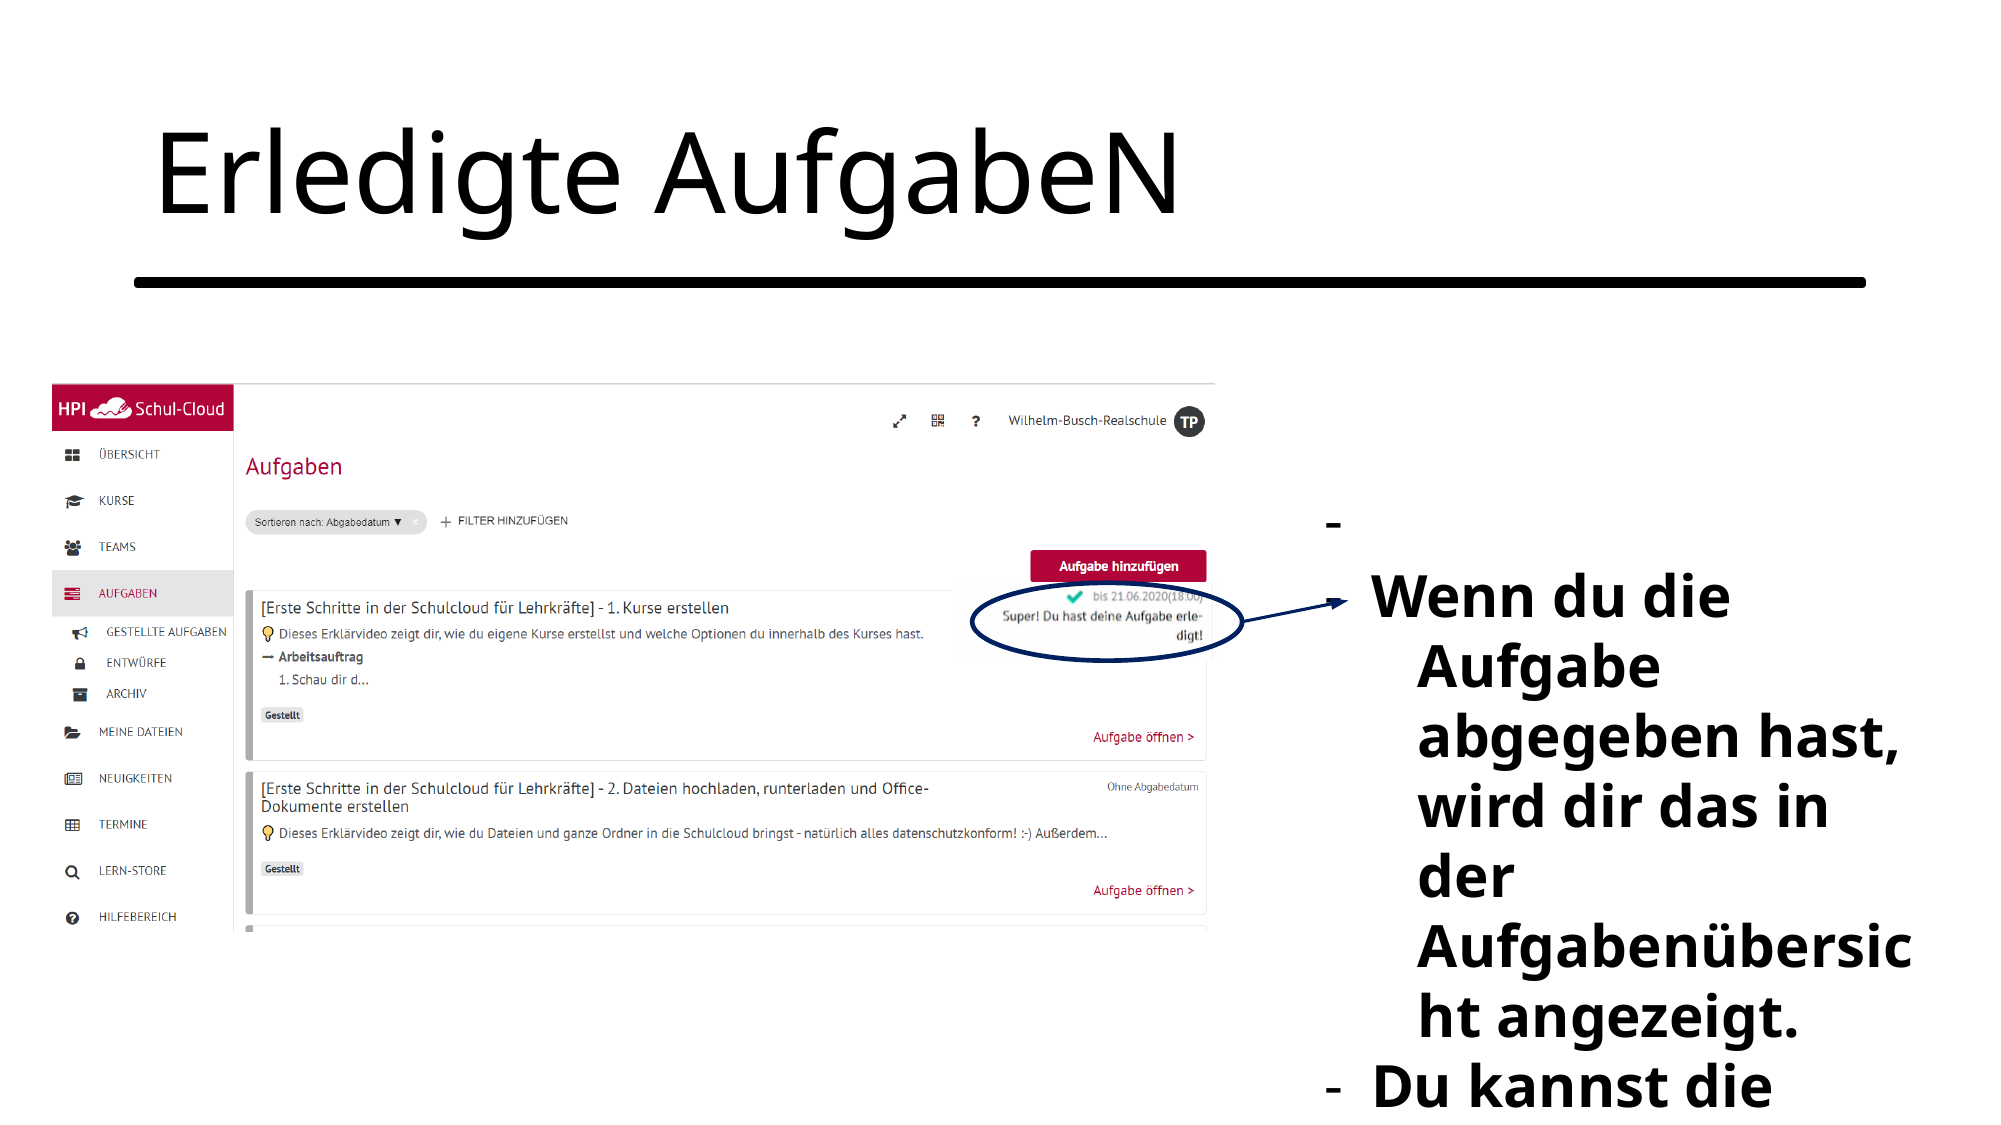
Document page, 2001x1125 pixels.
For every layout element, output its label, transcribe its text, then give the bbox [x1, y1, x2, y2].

text_box Wenn du die Aufgabe abgegeben hast, wird dir das in der Aufgabenübersicht angezeigt. Du kannst die Aufgaben nach der Abgabe noch bearbeiten, solange die Abgabefrist noch nicht abgelaufen ist. [1309, 402, 1930, 1125]
picture [52, 383, 1219, 932]
title Erledigte AufgabeN [137, 59, 1863, 278]
picture [975, 586, 1219, 658]
